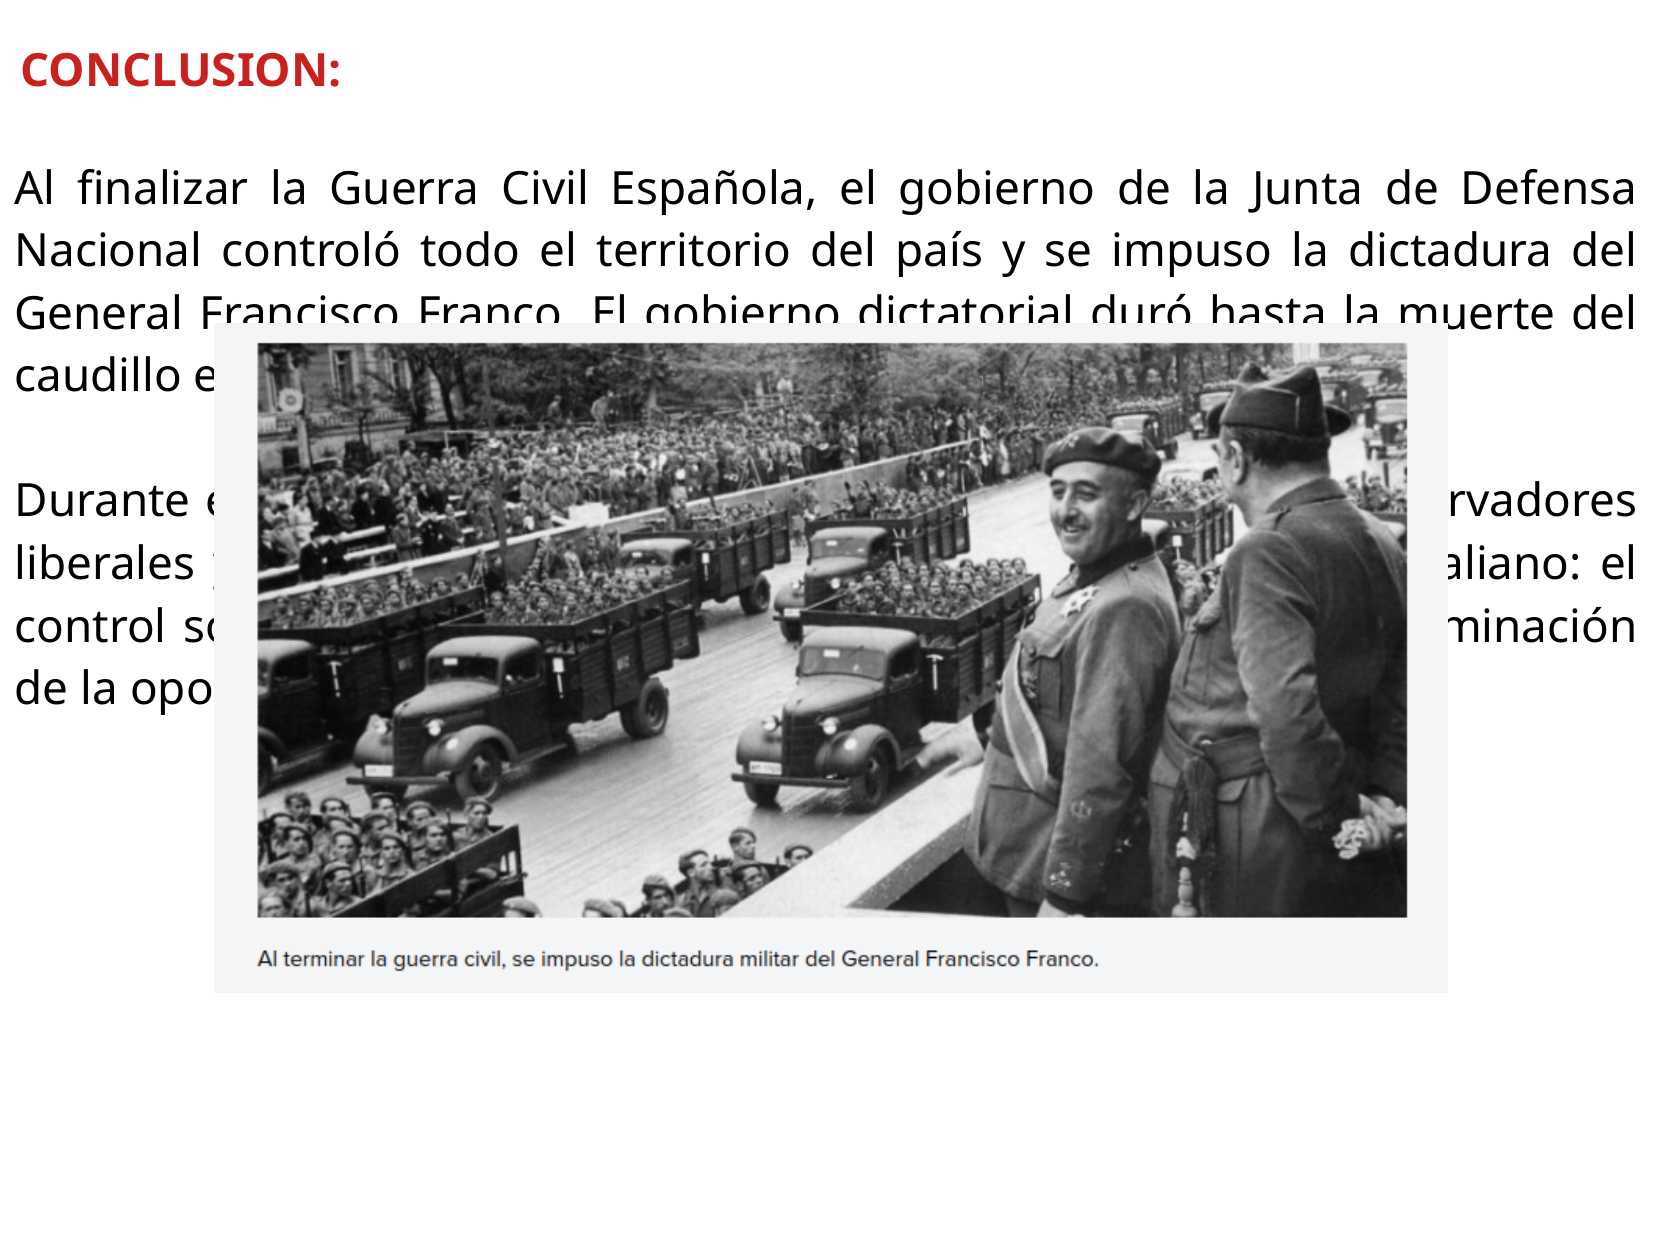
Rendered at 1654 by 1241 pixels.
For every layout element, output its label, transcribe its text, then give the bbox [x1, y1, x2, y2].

text_box Al finalizar la Guerra Civil Española, el gobierno de la Junta de Defensa Nacional controló todo el territorio del país y se impuso la dictadura del General Francisco Franco. El gobierno dictatorial duró hasta la muerte del caudillo en 1975, casi cuarenta años. Durante el gobierno de Franco se impusieron los principios conservadores liberales y católicos, con ciertos rasgos del fascismo alemán e italiano: el control social y político a través del terror, la propaganda y la eliminación de la oposición. [0, 147, 1654, 627]
text_box Conclusion: [5, 29, 1536, 119]
picture [214, 323, 1448, 993]
